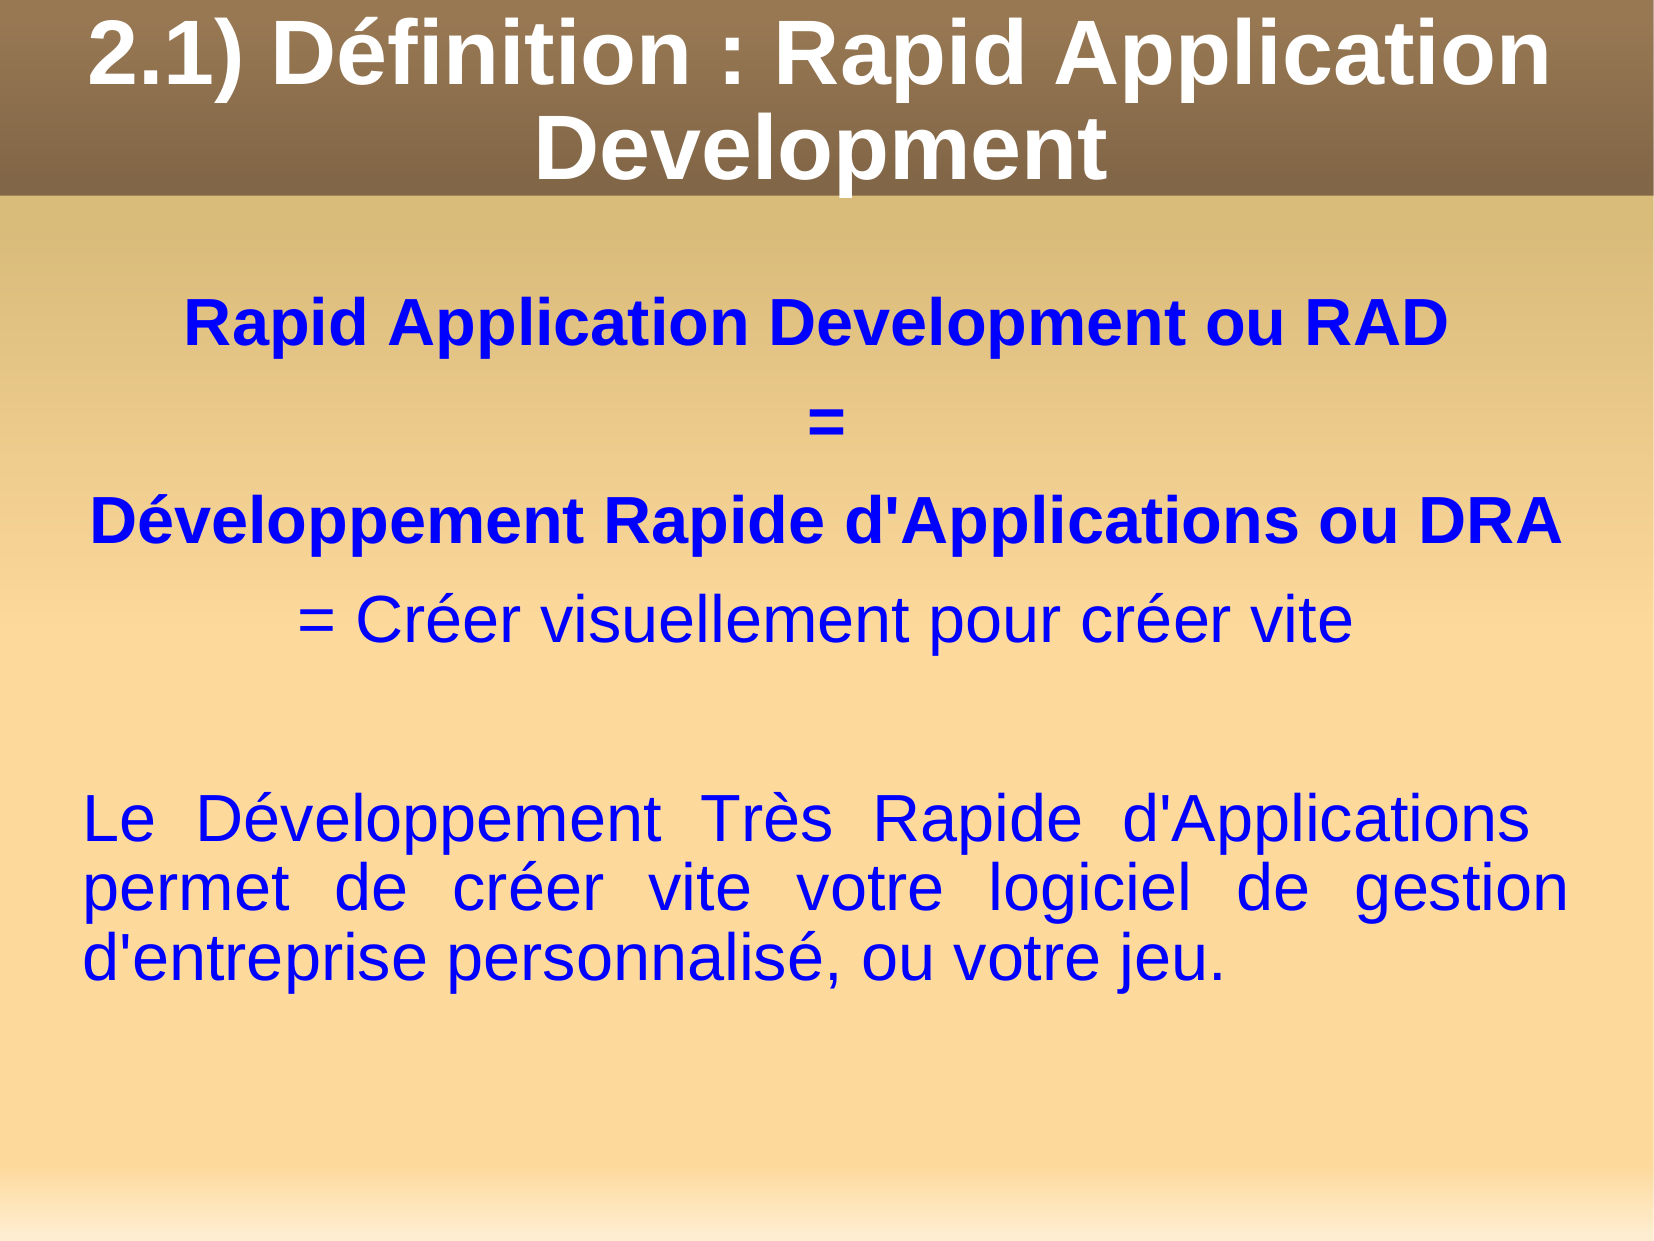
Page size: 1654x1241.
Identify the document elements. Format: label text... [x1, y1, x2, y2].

picture [0, 0, 1654, 1241]
title 2.1) Définition : Rapid Application Development [76, 4, 1565, 203]
list Rapid Application Development ou RAD = Développement Rapide d'Applications ou DRA = Créer visuellement pour créer vite Le Développement Très Rapide d'Applications permet de créer vite votre logiciel de gestion d'entreprise personnalisé, ou votre jeu. [82, 290, 1571, 1094]
